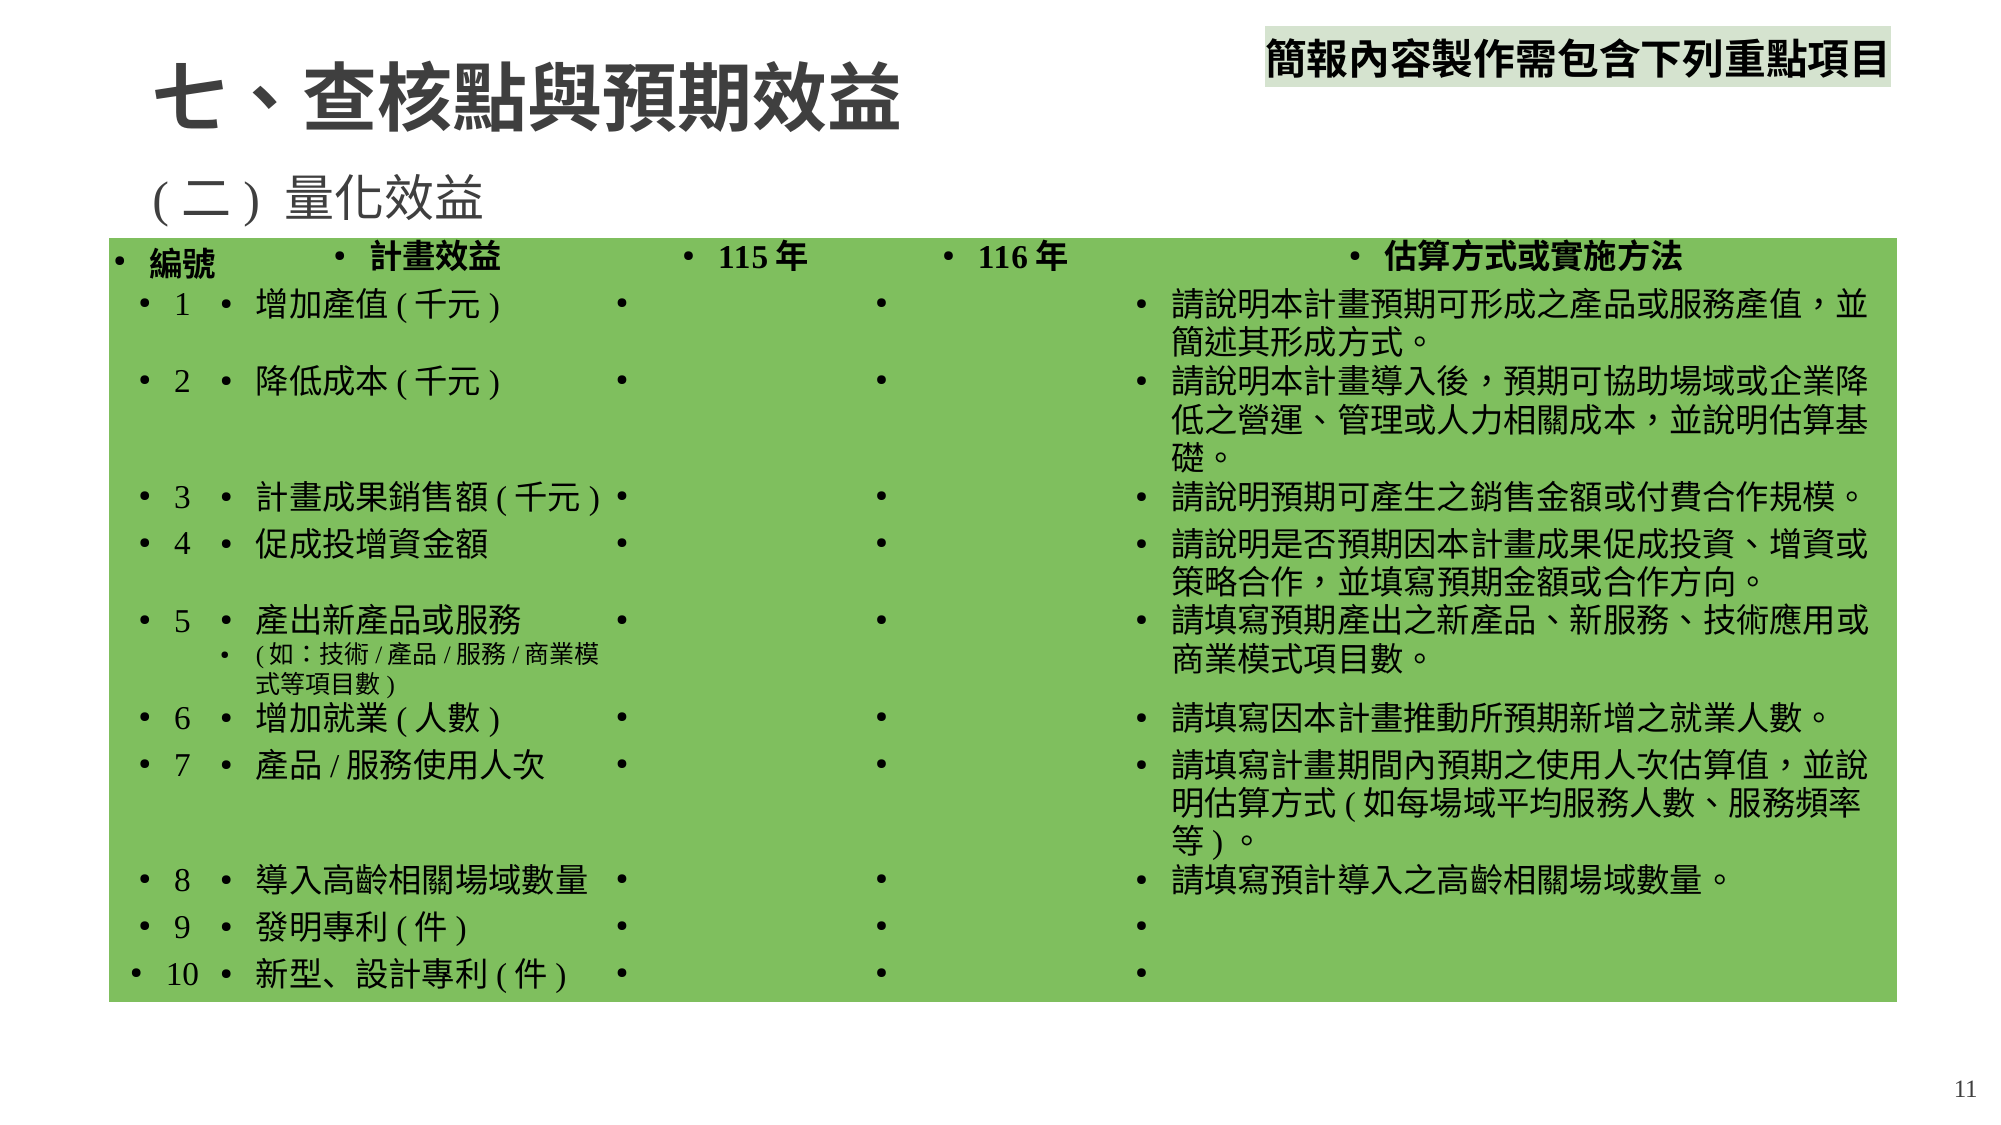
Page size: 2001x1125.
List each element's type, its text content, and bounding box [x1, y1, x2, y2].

table_cell [616, 862, 876, 909]
table_cell 發明專利(件) [220, 909, 616, 955]
text_box 11 [1931, 1062, 2000, 1113]
table_cell [876, 746, 1136, 862]
table_cell [616, 602, 876, 699]
table_cell [876, 363, 1136, 478]
table_cell 請說明本計畫導入後，預期可協助場域或企業降低之營運、管理或人力相關成本，並說明估算基礎。 [1136, 363, 1897, 478]
table_cell 8 [109, 862, 220, 909]
table_cell 10 [109, 955, 220, 1002]
table_cell [616, 909, 876, 955]
table_header 編號 [109, 238, 220, 286]
table_cell 9 [109, 909, 220, 955]
table_cell [616, 699, 876, 746]
table_cell 增加產值(千元) [220, 286, 616, 363]
table_cell [876, 602, 1136, 699]
table_cell [876, 699, 1136, 746]
title 七、查核點與預期效益 [137, 49, 1863, 153]
table_header 116年 [876, 238, 1136, 286]
table_cell [616, 746, 876, 862]
table_cell [616, 478, 876, 525]
table_cell 請填寫預期產出之新產品、新服務、技術應用或商業模式項目數。 [1136, 602, 1897, 699]
table_cell 請填寫預計導入之高齡相關場域數量。 [1136, 862, 1897, 909]
table_cell 2 [109, 363, 220, 478]
table_cell [876, 909, 1136, 955]
table_cell [876, 862, 1136, 909]
table_cell 6 [109, 699, 220, 746]
table_cell 4 [109, 525, 220, 602]
table_cell 7 [109, 746, 220, 862]
table_cell 請說明本計畫預期可形成之產品或服務產值，並簡述其形成方式。 [1136, 286, 1897, 363]
table_cell [1136, 955, 1897, 1002]
table_cell 3 [109, 478, 220, 525]
table_cell [1136, 909, 1897, 955]
table_cell 導入高齡相關場域數量 [220, 862, 616, 909]
table_header 計畫效益 [220, 238, 616, 286]
table_cell [876, 286, 1136, 363]
table_cell 請說明是否預期因本計畫成果促成投資、增資或策略合作，並填寫預期金額或合作方向。 [1136, 525, 1897, 602]
table_cell 產出新產品或服務 (如：技術/產品/服務/商業模式等項目數) [220, 602, 616, 699]
table_cell 1 [109, 286, 220, 363]
table_header 115年 [616, 238, 876, 286]
table_cell 請填寫因本計畫推動所預期新增之就業人數。 [1136, 699, 1897, 746]
table_cell [616, 525, 876, 602]
table_cell 計畫成果銷售額(千元) [220, 478, 616, 525]
table_cell [876, 525, 1136, 602]
table_cell 增加就業(人數) [220, 699, 616, 746]
table_cell 請說明預期可產生之銷售金額或付費合作規模。 [1136, 478, 1897, 525]
table_cell 5 [109, 602, 220, 699]
table_cell [616, 363, 876, 478]
list (二) 量化效益 [137, 158, 1863, 237]
table_cell 產品/服務使用人次 [220, 746, 616, 862]
table_cell 新型、設計專利(件) [220, 955, 616, 1002]
table_cell 請填寫計畫期間內預期之使用人次估算值，並說明估算方式(如每場域平均服務人數、服務頻率等)。 [1136, 746, 1897, 862]
table_cell 降低成本(千元) [220, 363, 616, 478]
table_cell [616, 955, 876, 1002]
table_cell [876, 955, 1136, 1002]
table_cell [616, 286, 876, 363]
table_header 估算方式或實施方法 [1136, 238, 1897, 286]
table_cell [876, 478, 1136, 525]
text_box 簡報內容製作需包含下列重點項目 [1174, 26, 1983, 91]
table_cell 促成投增資金額 [220, 525, 616, 602]
